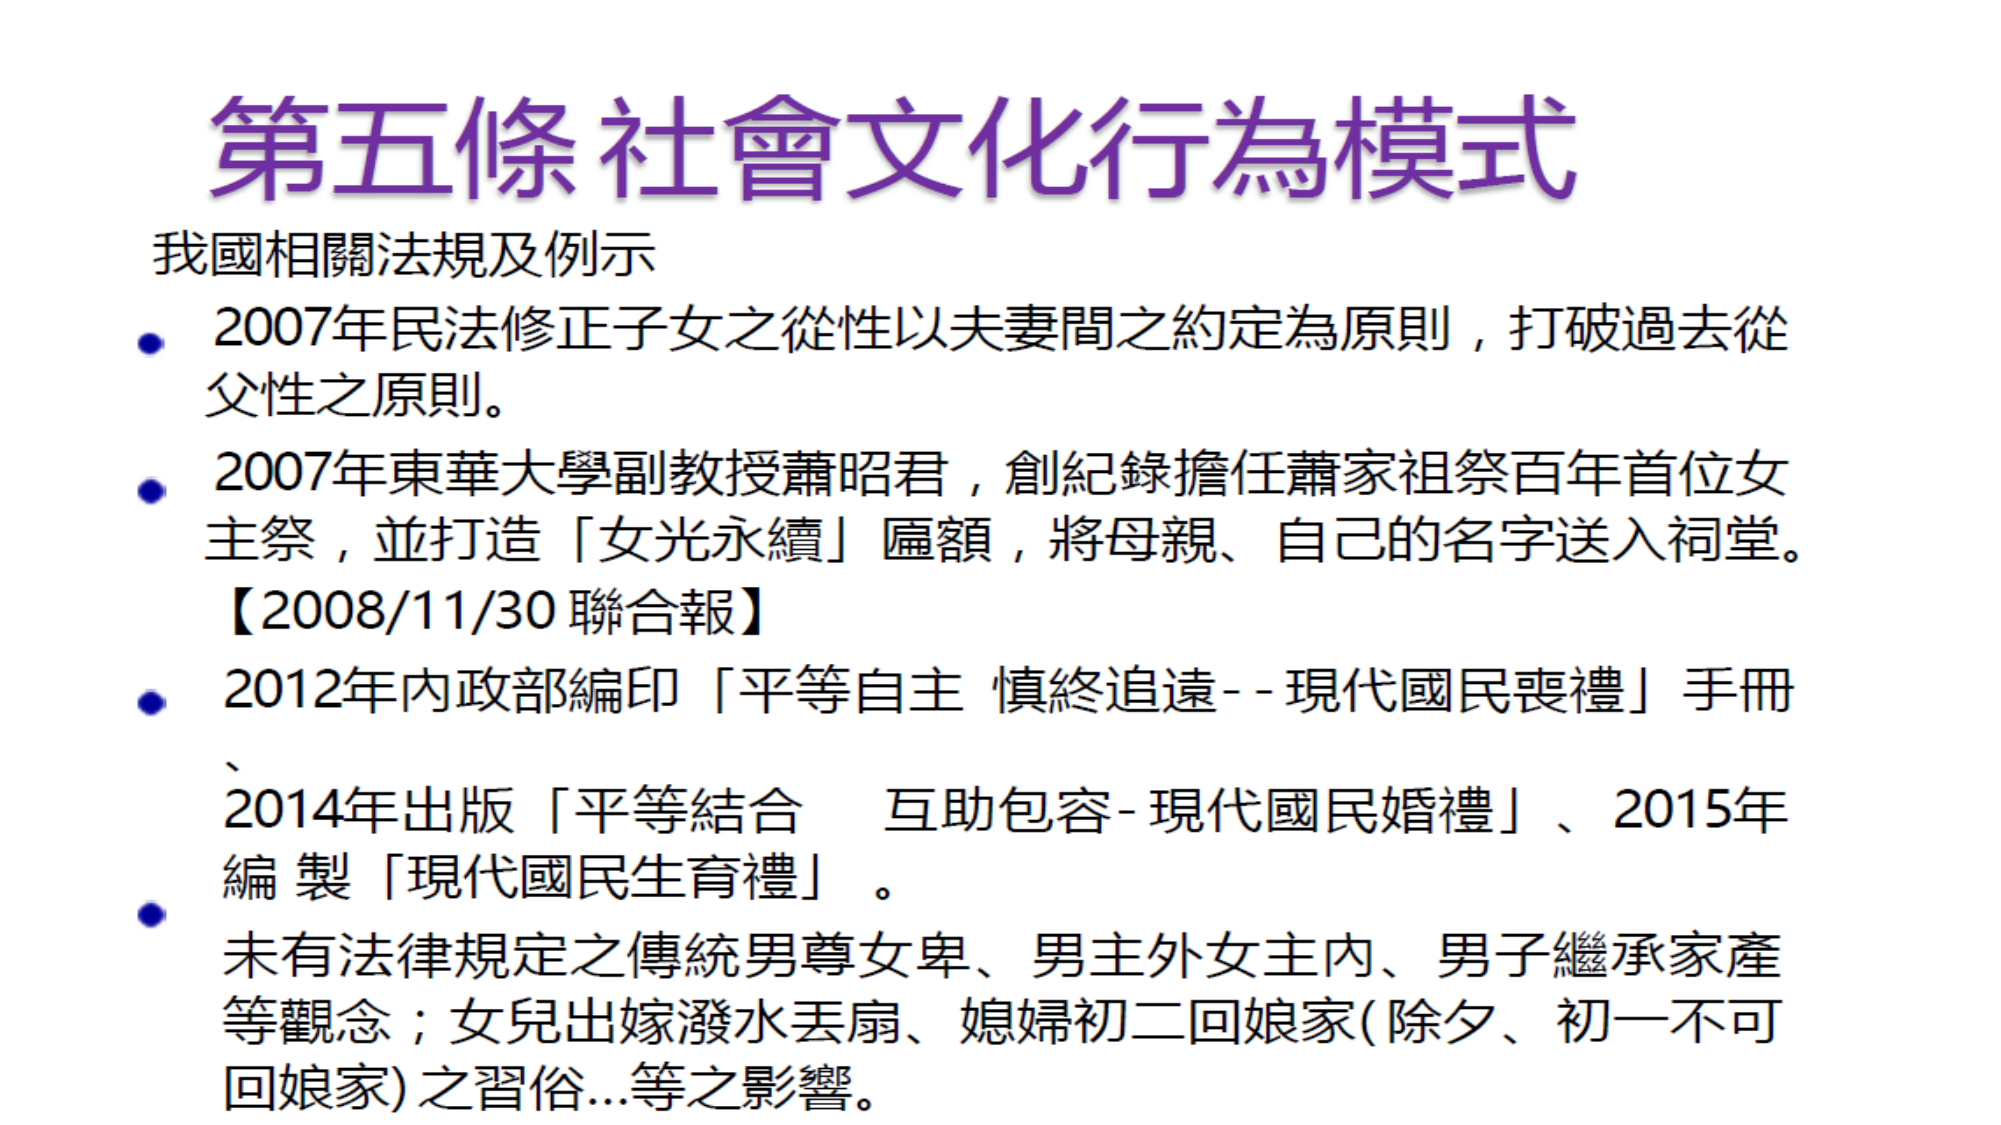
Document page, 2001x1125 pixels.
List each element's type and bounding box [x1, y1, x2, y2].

picture [137, 70, 1821, 1125]
